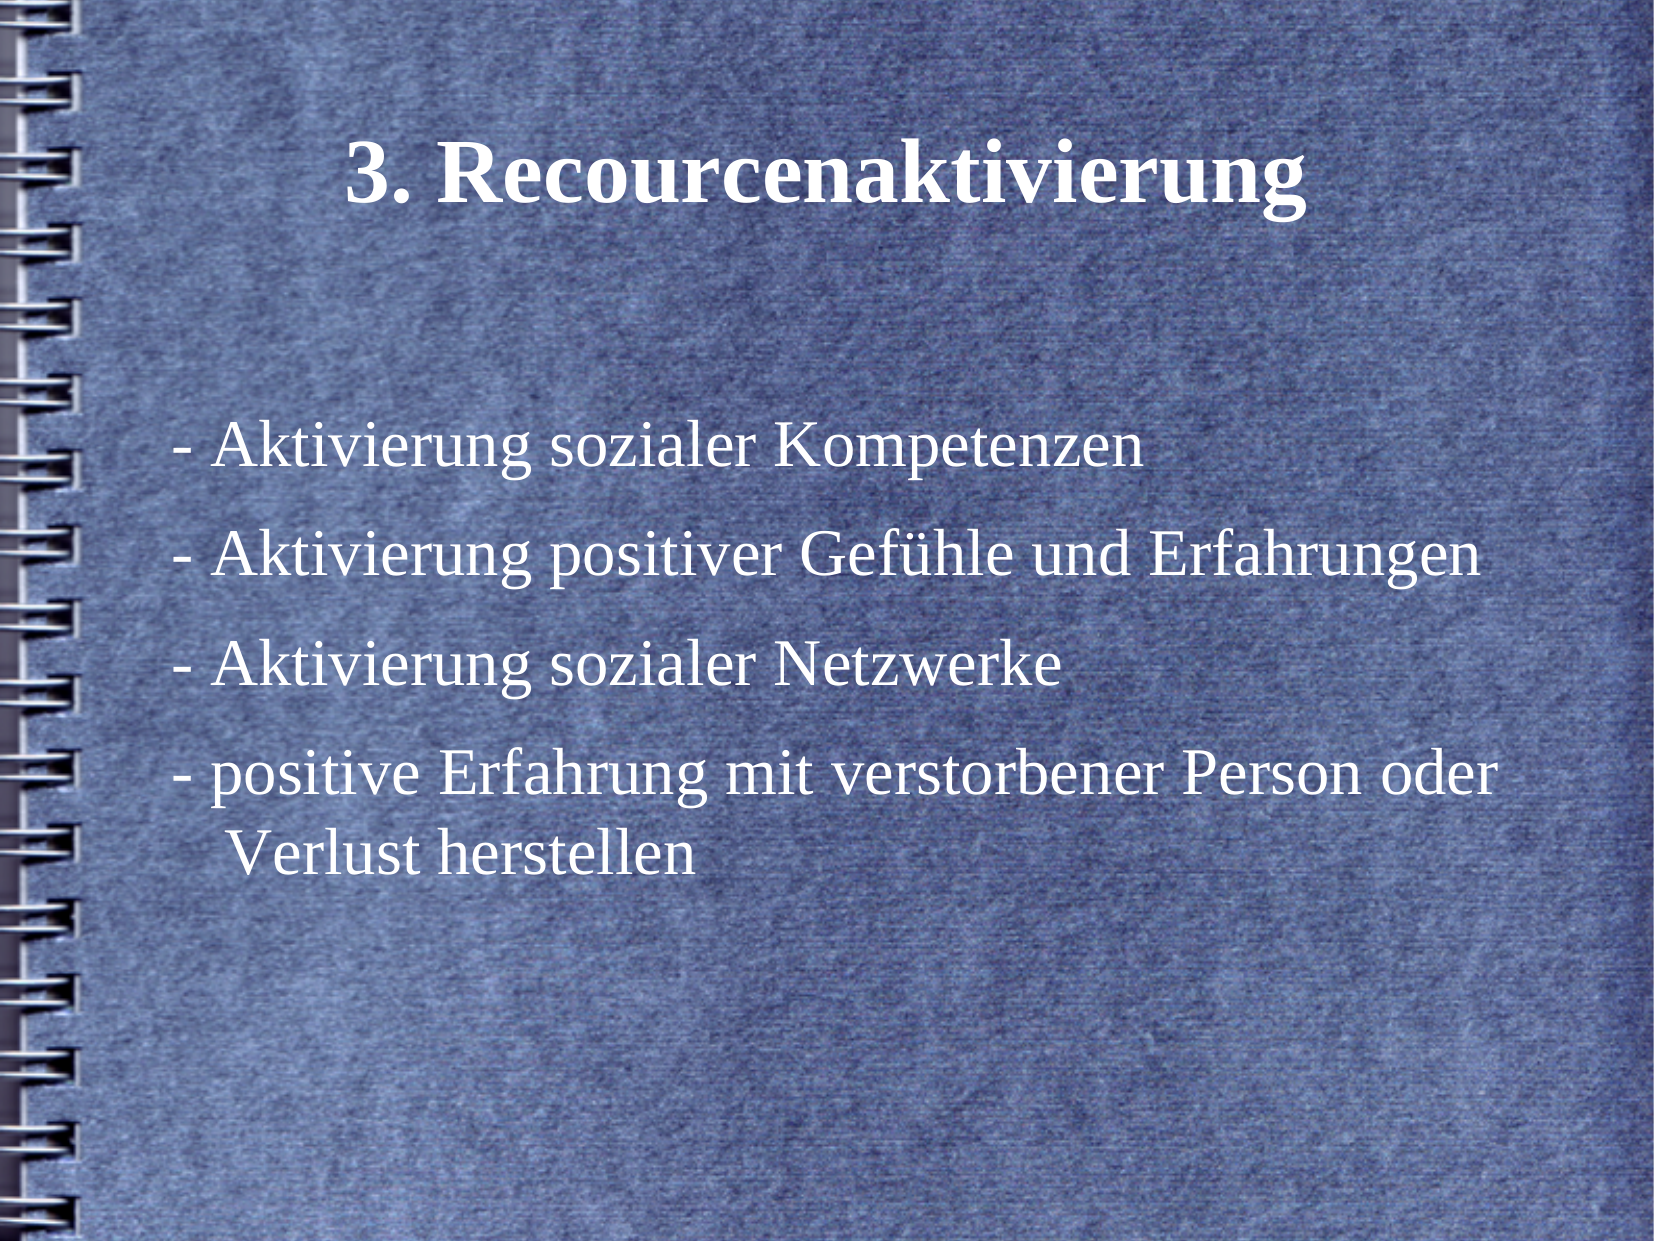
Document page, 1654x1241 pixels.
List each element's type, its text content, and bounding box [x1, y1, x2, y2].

picture [0, 0, 1654, 1241]
title 3. Recourcenaktivierung [82, 0, 1571, 290]
list - Aktivierung sozialer Kompetenzen - Aktivierung positiver Gefühle und Erfahrungen - Aktivierung sozialer Netzwerke - positive Erfahrung mit verstorbener Person oder Verlust herstellen [82, 290, 1571, 1094]
